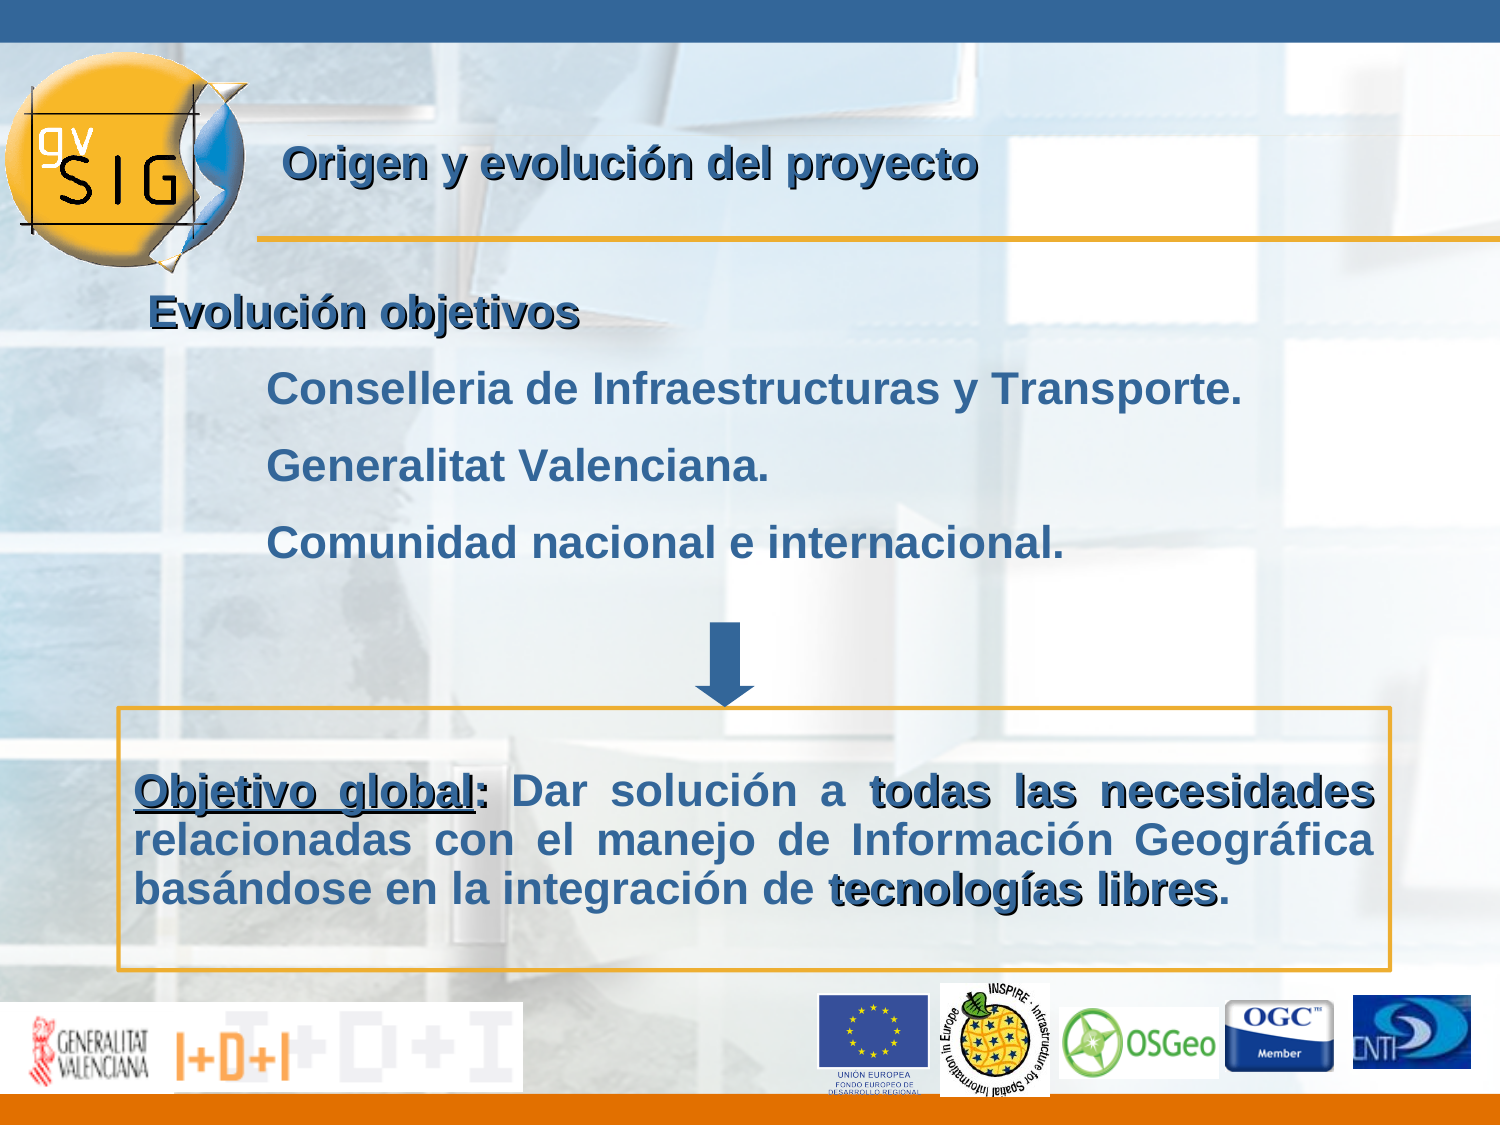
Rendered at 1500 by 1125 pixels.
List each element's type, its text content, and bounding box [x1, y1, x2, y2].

picture [940, 1021, 1050, 1097]
picture [0, 1002, 523, 1094]
picture [1353, 995, 1471, 1069]
picture [817, 1021, 930, 1095]
text_box Origen y evolución del proyecto [266, 131, 1500, 206]
picture [1059, 1021, 1219, 1079]
picture [0, 49, 250, 276]
text_box Evolución objetivos Conselleria de Infraestructuras y Transporte. Generalitat Valenciana. Comunidad nacional e internacional. [132, 281, 1389, 577]
text_box Objetivo global: Dar solución a todas las necesidades relacionadas con el manejo de Información Geográfica basándose en la integración de tecnologías libres. [118, 708, 1390, 1021]
text_box [694, 622, 755, 708]
picture [1225, 1021, 1334, 1072]
